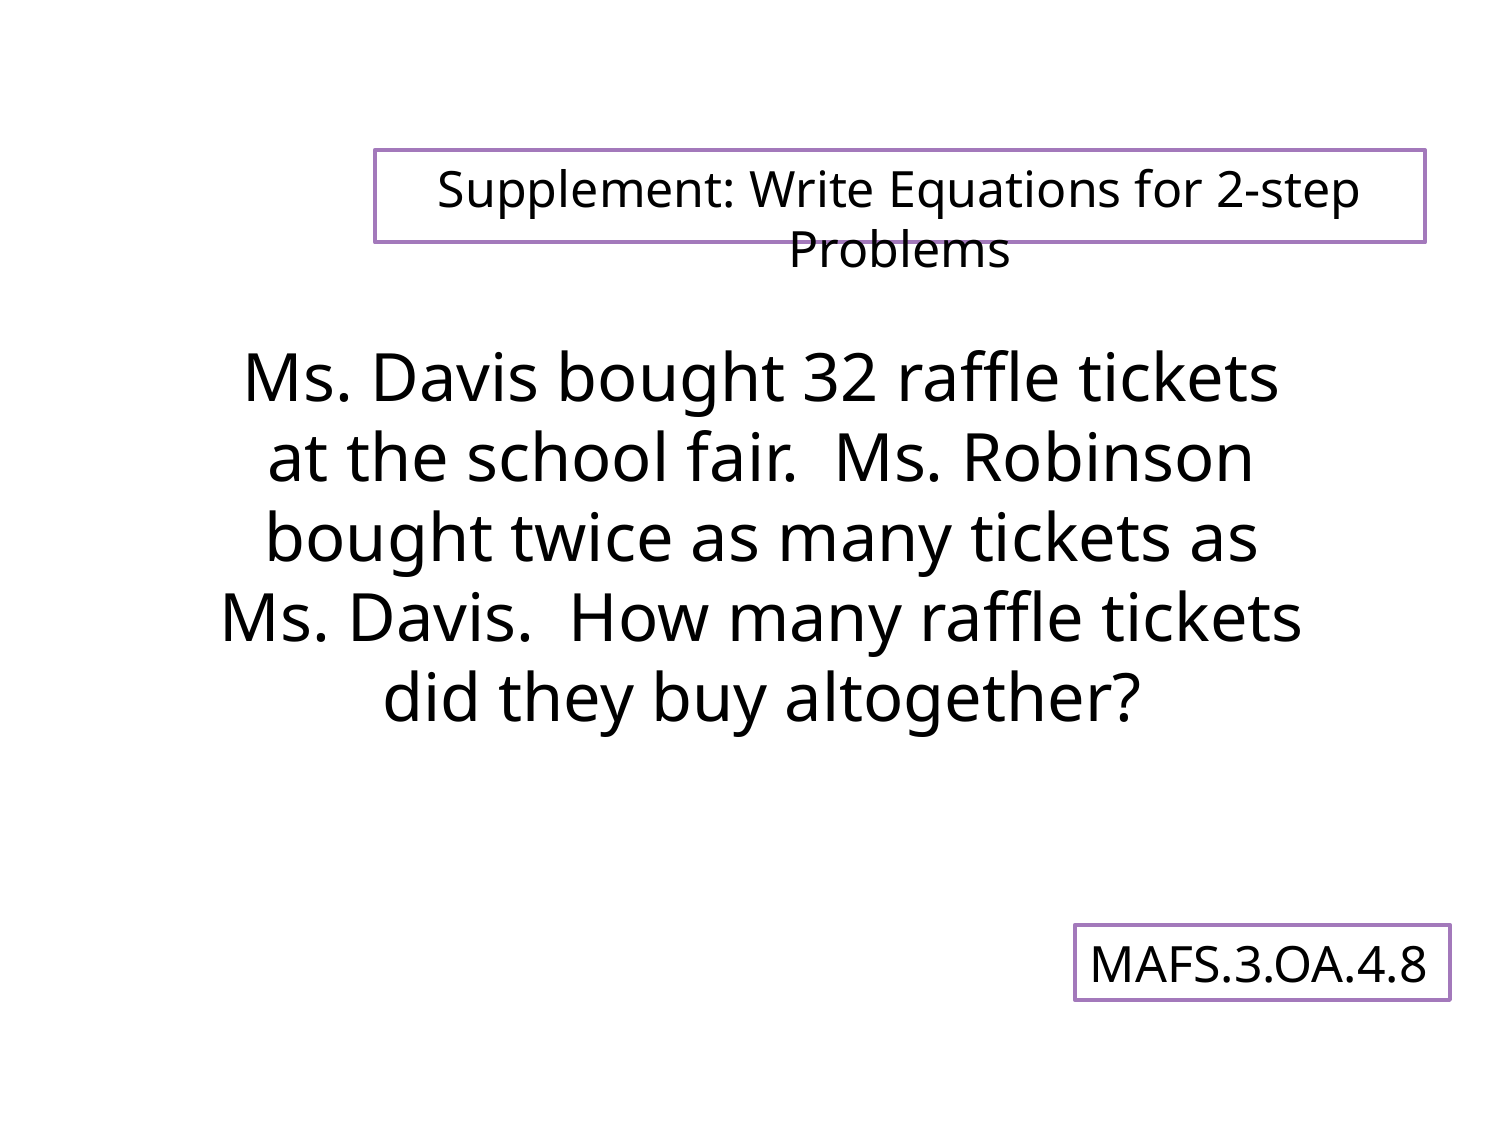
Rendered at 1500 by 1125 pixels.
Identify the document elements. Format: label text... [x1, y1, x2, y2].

list [99, 112, 1450, 1000]
text_box MAFS.3.OA.4.8 [1074, 924, 1450, 1000]
text_box Ms. Davis bought 32 raffle tickets at the school fair. Ms. Robinson bought twice as many tickets as Ms. Davis. How many raffle tickets did they buy altogether? [199, 327, 1325, 743]
